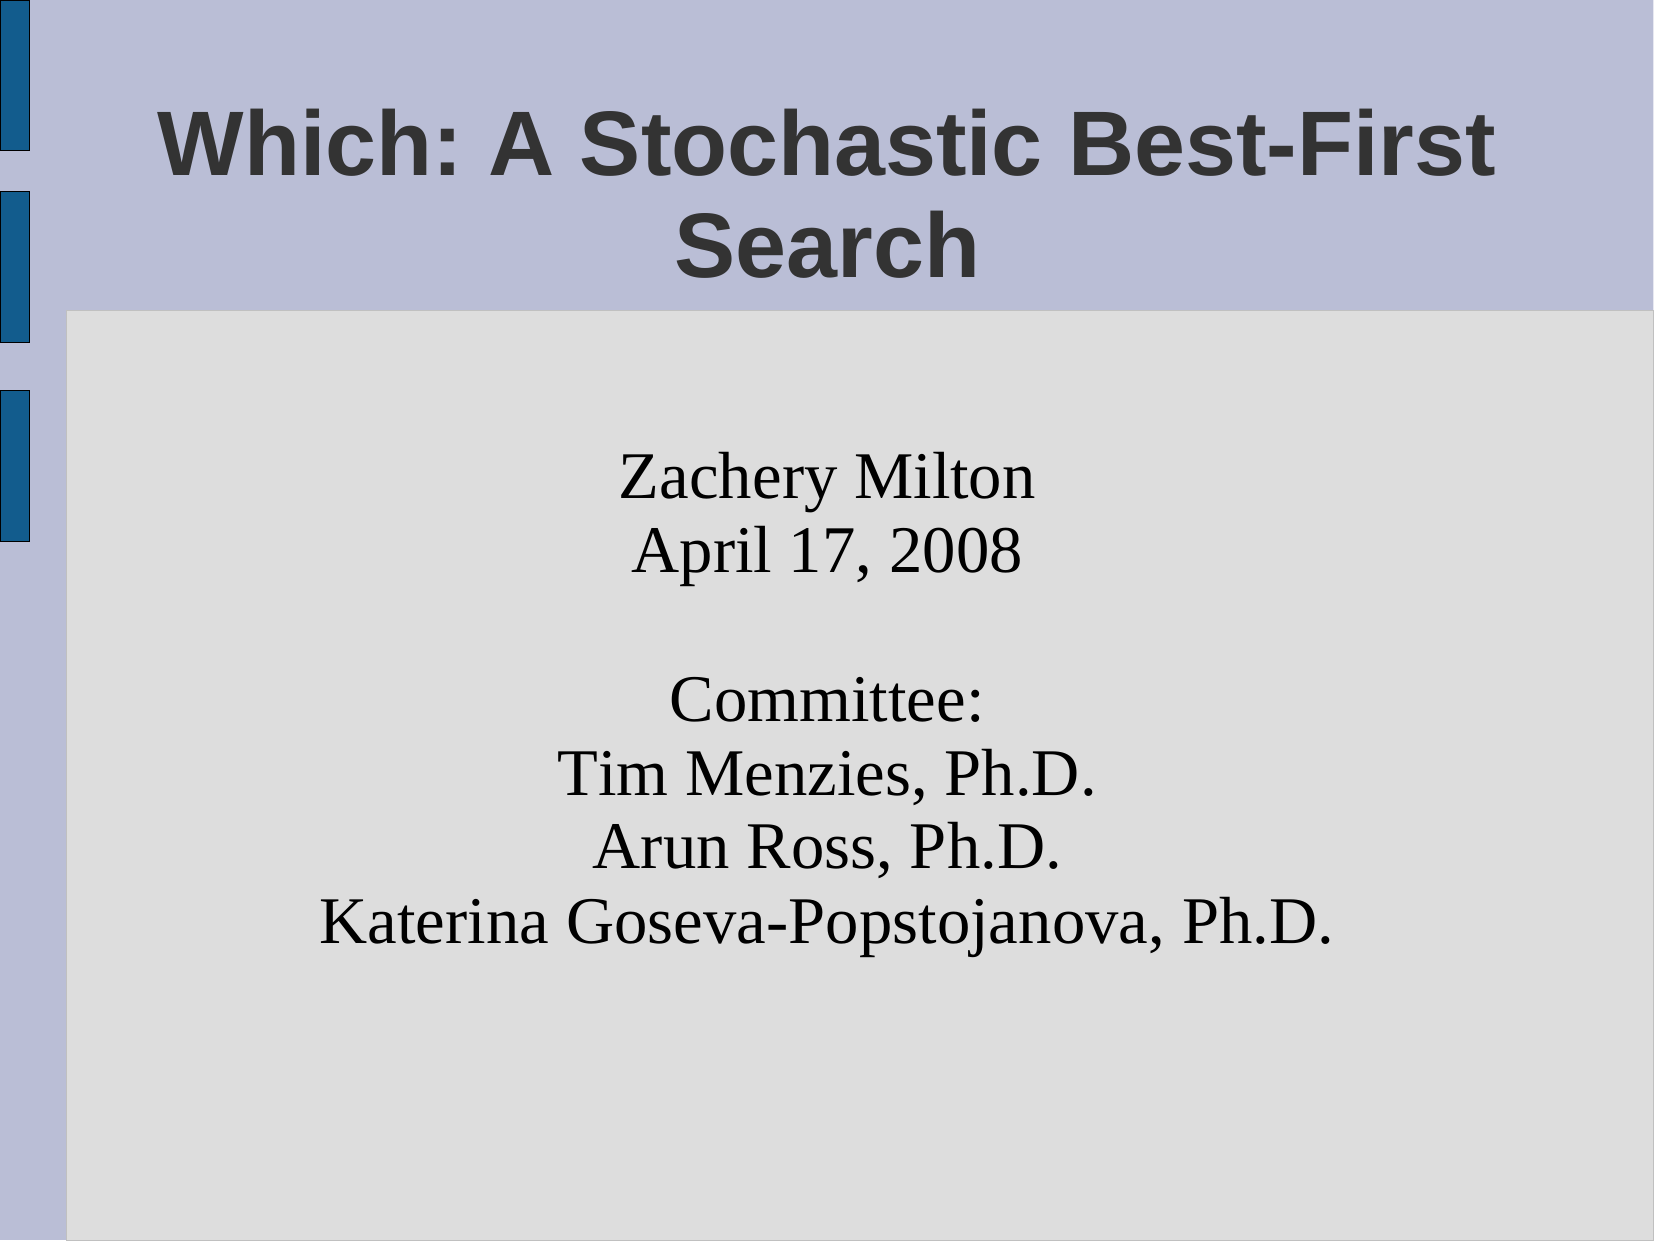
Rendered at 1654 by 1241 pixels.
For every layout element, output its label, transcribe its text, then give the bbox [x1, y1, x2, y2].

title Which: A Stochastic Best-First Search [121, 91, 1534, 299]
subtitle Zachery Milton April 17, 2008 Committee: Tim Menzies, Ph.D. Arun Ross, Ph.D. Katerina Goseva-Popstojanova, Ph.D. [121, 344, 1534, 1127]
